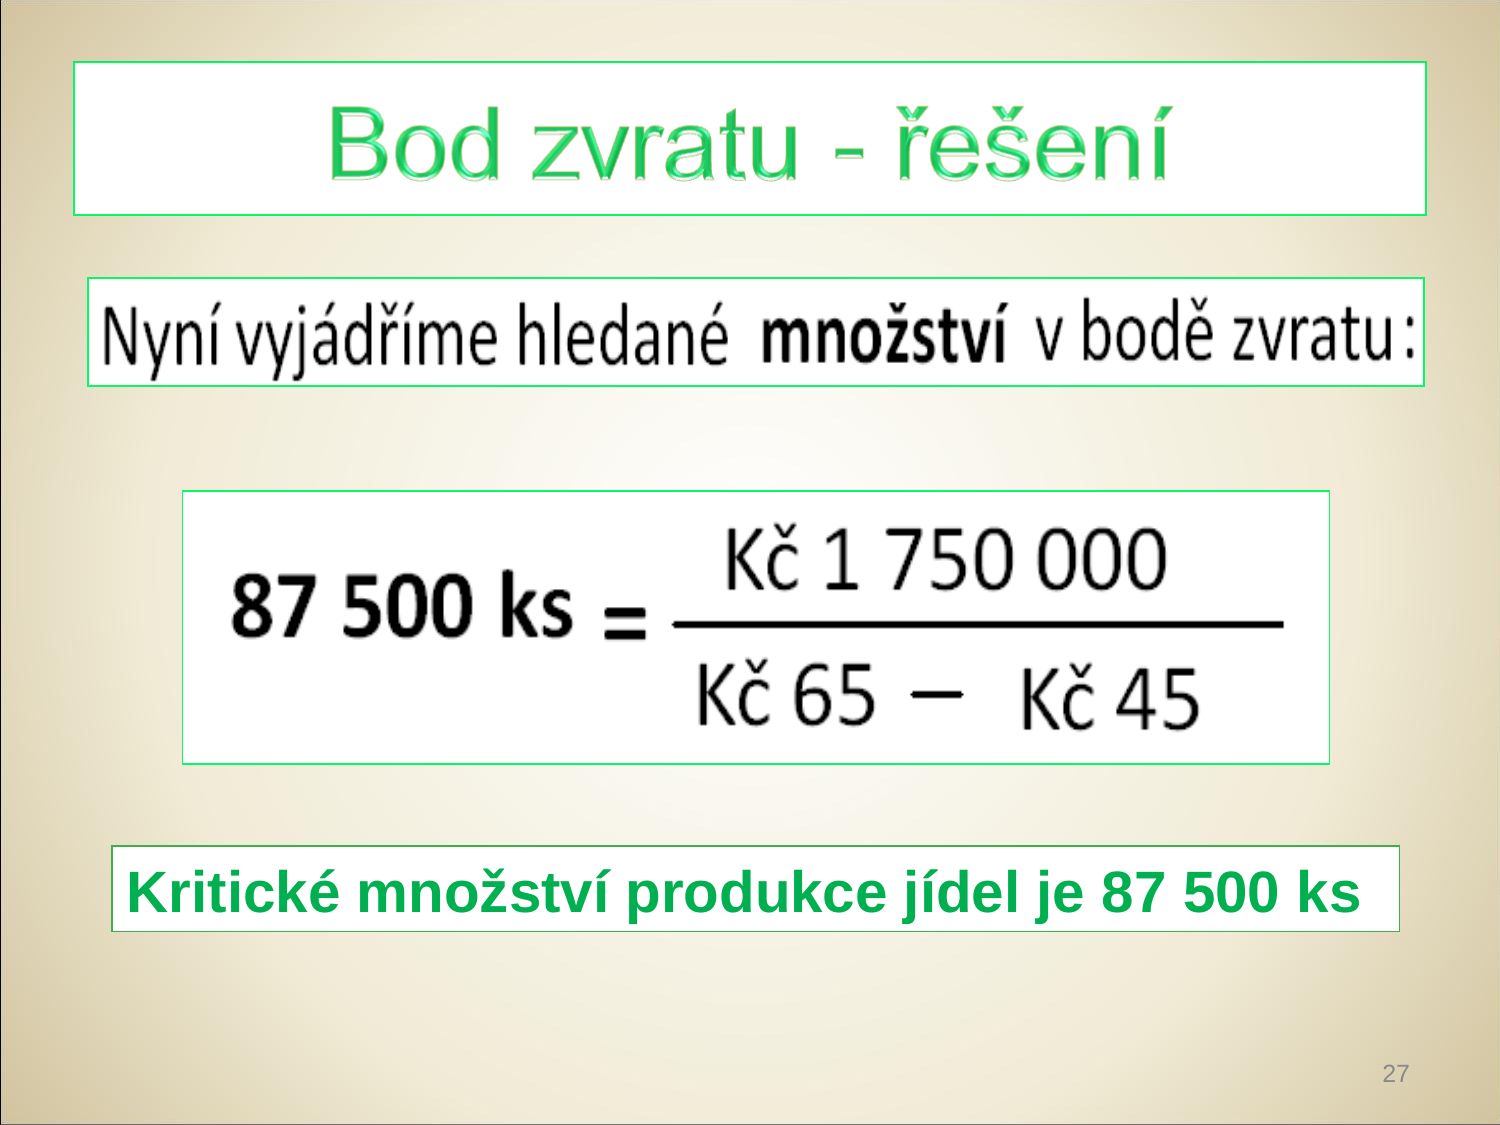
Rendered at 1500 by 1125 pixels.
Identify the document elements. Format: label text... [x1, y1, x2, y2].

text_box Kritické množství produkce jídel je 87 500 ks [112, 846, 1400, 932]
picture [0, 0, 1500, 1125]
text_box <číslo> [1074, 1042, 1426, 1103]
text_box [72, 48, 1428, 217]
text_box [88, 278, 1424, 386]
